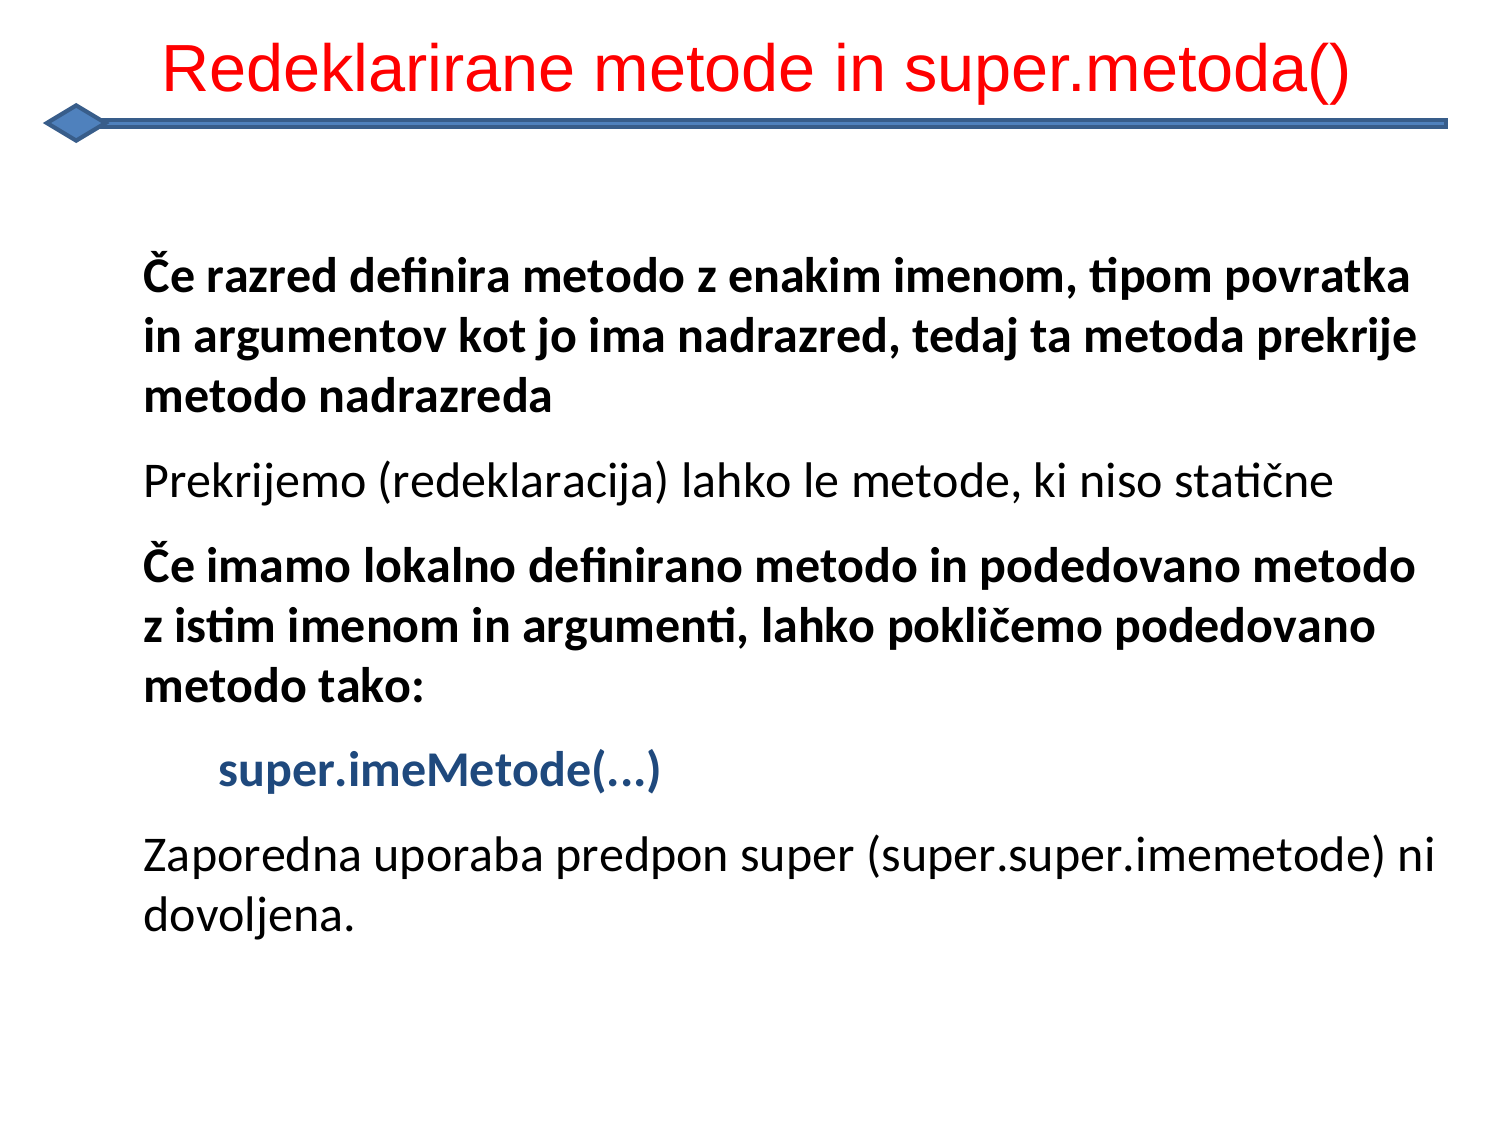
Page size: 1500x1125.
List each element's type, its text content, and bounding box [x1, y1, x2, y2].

text_box Če razred definira metodo z enakim imenom, tipom povratka in argumentov kot jo ima nadrazred, tedaj ta metoda prekrije metodo nadrazreda Prekrijemo (redeklaracija) lahko le metode, ki niso statične Če imamo lokalno definirano metodo in podedovano metodo z istim imenom in argumenti, lahko pokličemo podedovano metodo tako: super.imeMetode(...) Zaporedna uporaba predpon super (super.super.imemetode) ni dovoljena. [128, 234, 1454, 950]
title Redeklarirane metode in super.metoda() [82, 0, 1433, 129]
